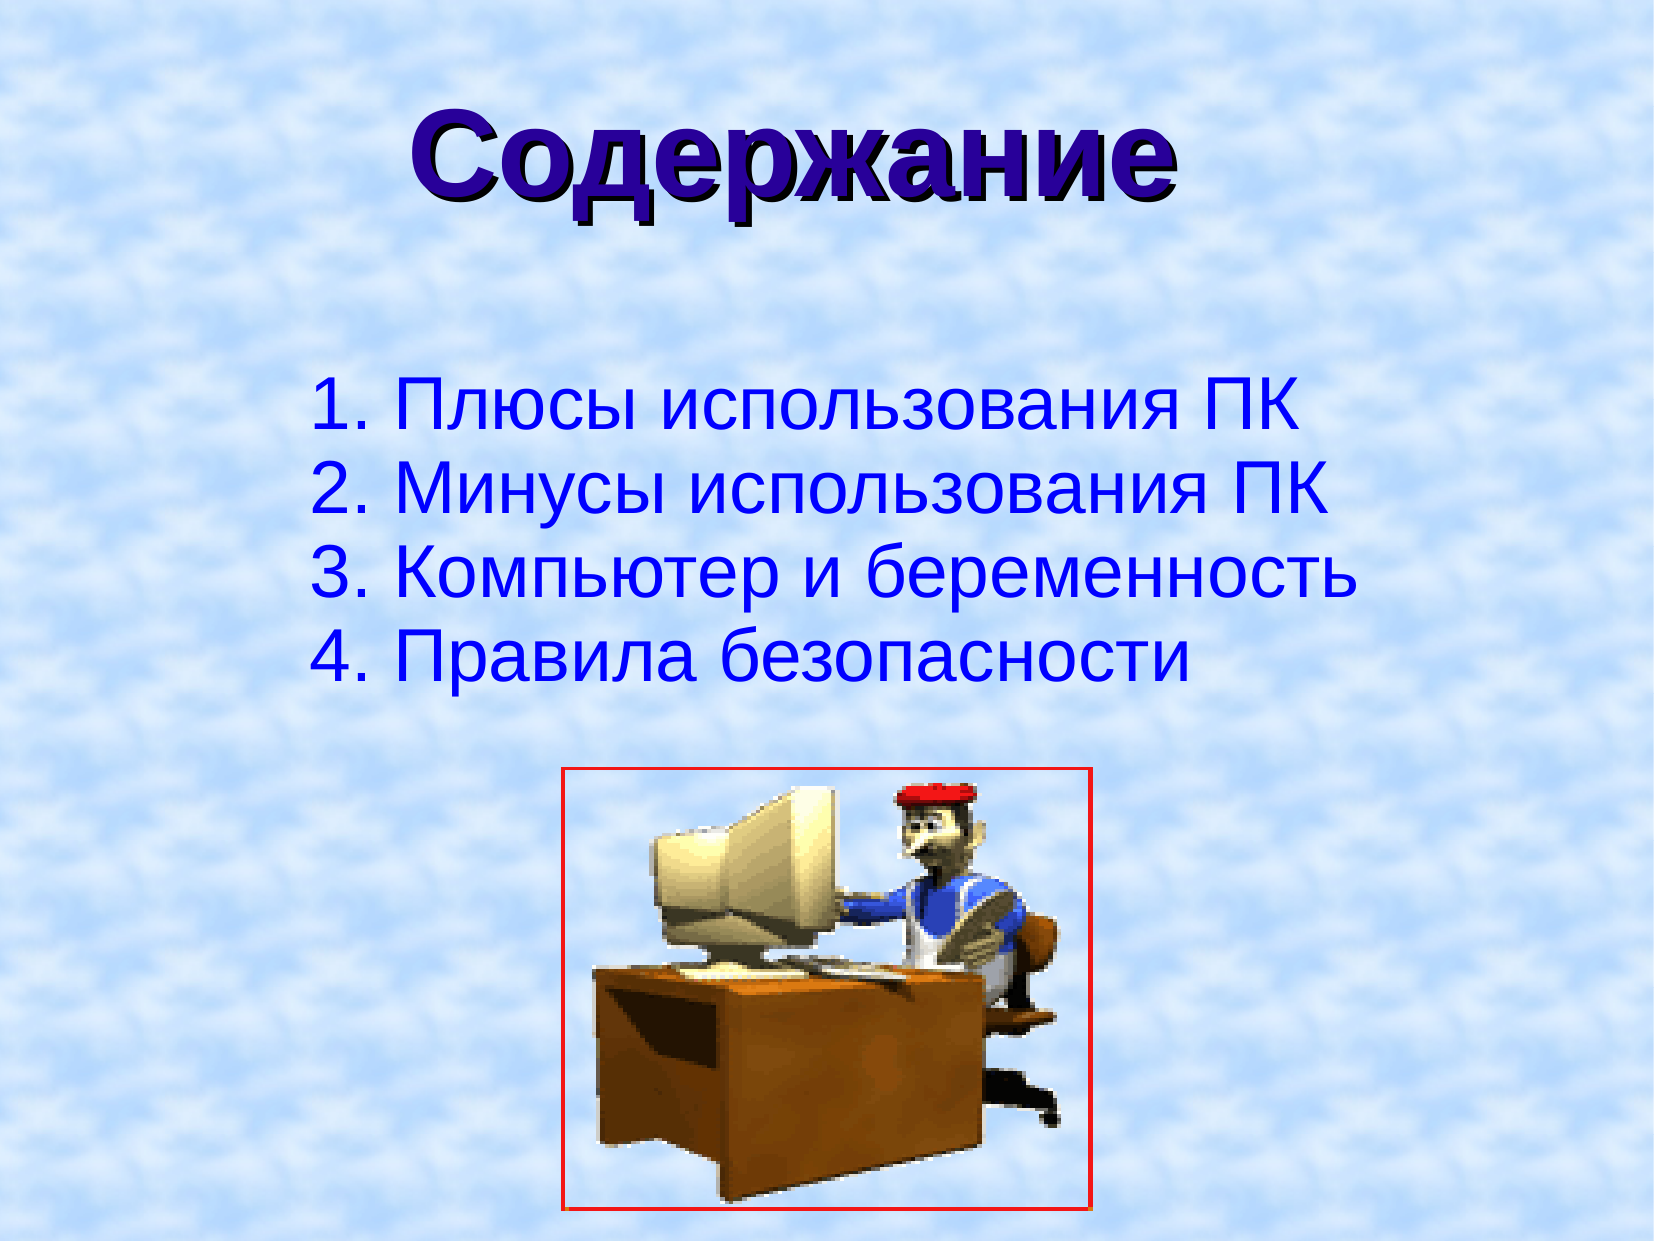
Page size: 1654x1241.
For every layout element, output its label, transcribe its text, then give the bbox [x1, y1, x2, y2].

text_box 1. Плюсы использования ПК 2. Минусы использования ПК 3. Компьютер и беременность 4. Правила безопасности [295, 354, 1477, 1034]
picture [0, 0, 1654, 1241]
title Содержание [82, 56, 1571, 250]
